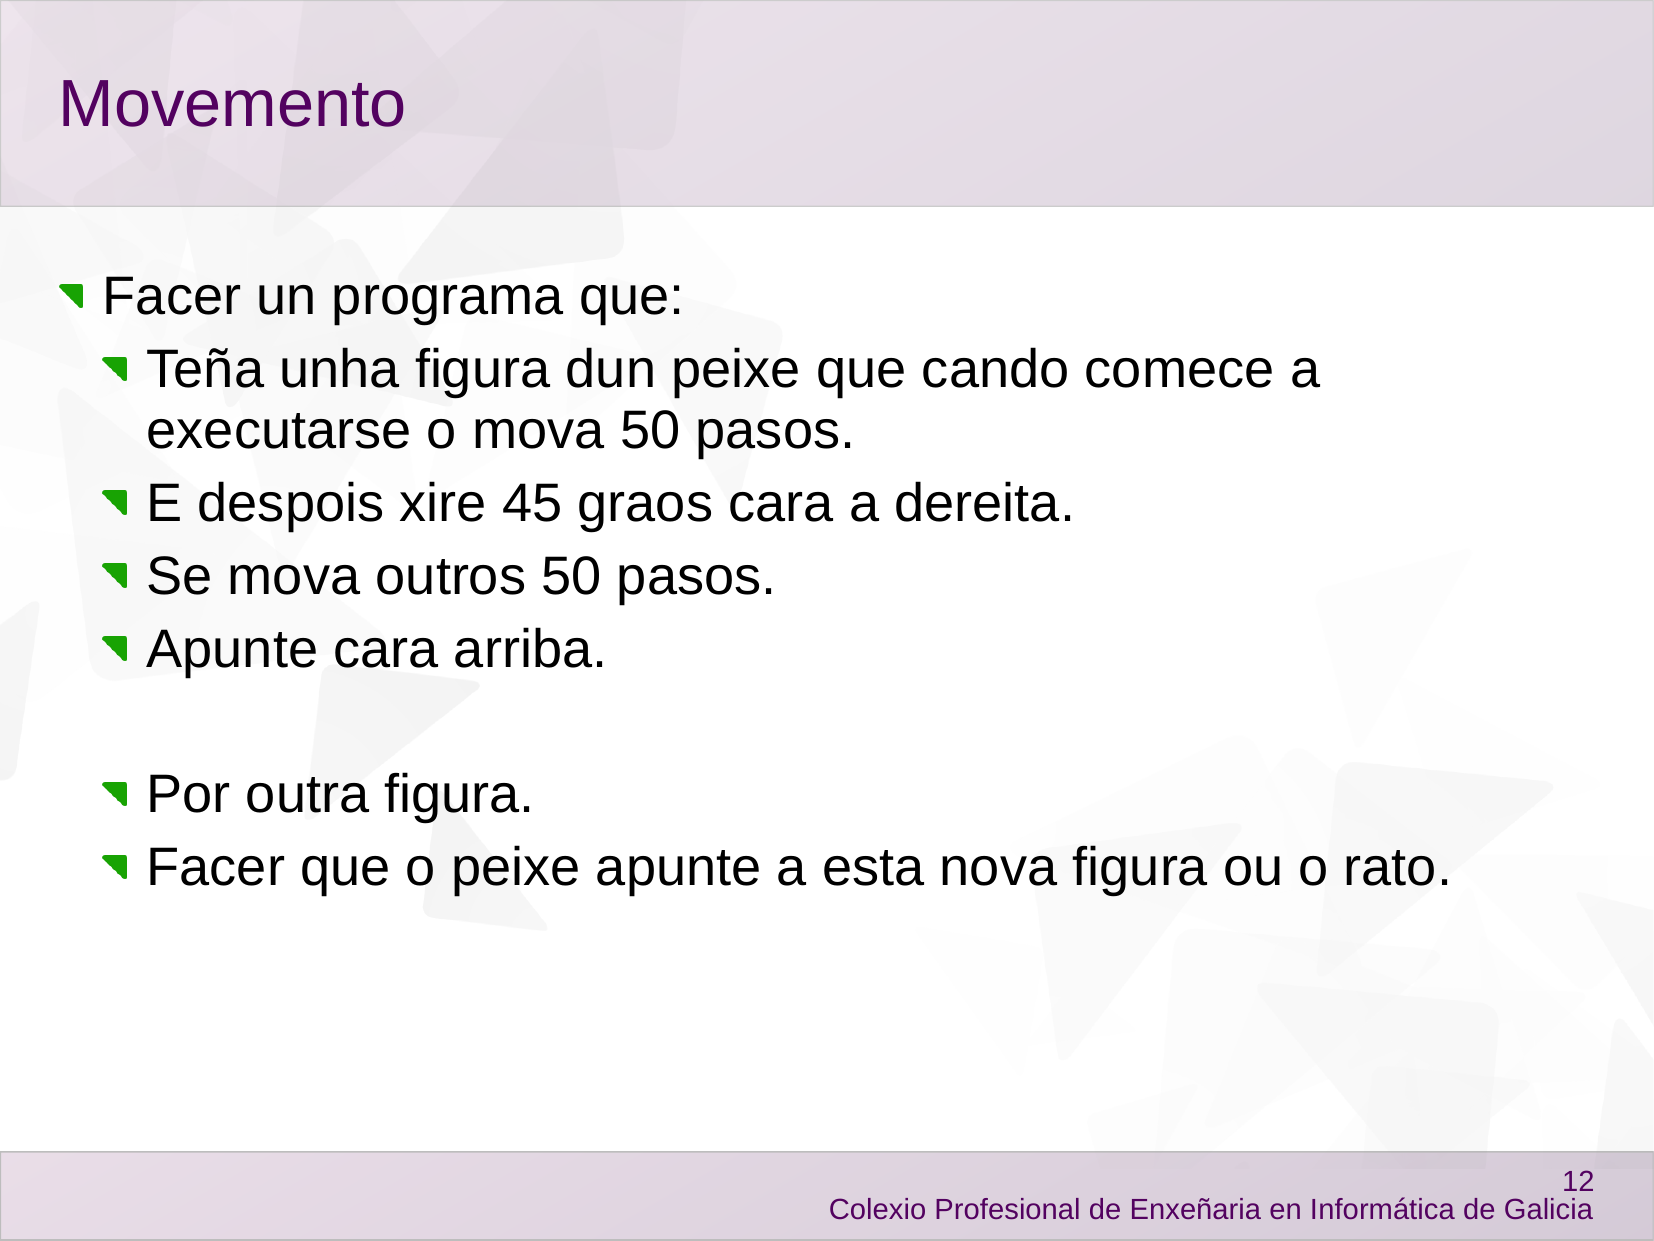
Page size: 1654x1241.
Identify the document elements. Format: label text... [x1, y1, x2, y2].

picture [0, 0, 783, 931]
list Facer un programa que: Teña unha figura dun peixe que cando comece a executarse o mova 50 pasos. E despois xire 45 graos cara a dereita. Se mova outros 50 pasos. Apunte cara arriba. Por outra figura. Facer que o peixe apunte a esta nova figura ou o rato. [59, 265, 1595, 986]
picture [915, 548, 1654, 1169]
title Movemento [59, 29, 1595, 178]
